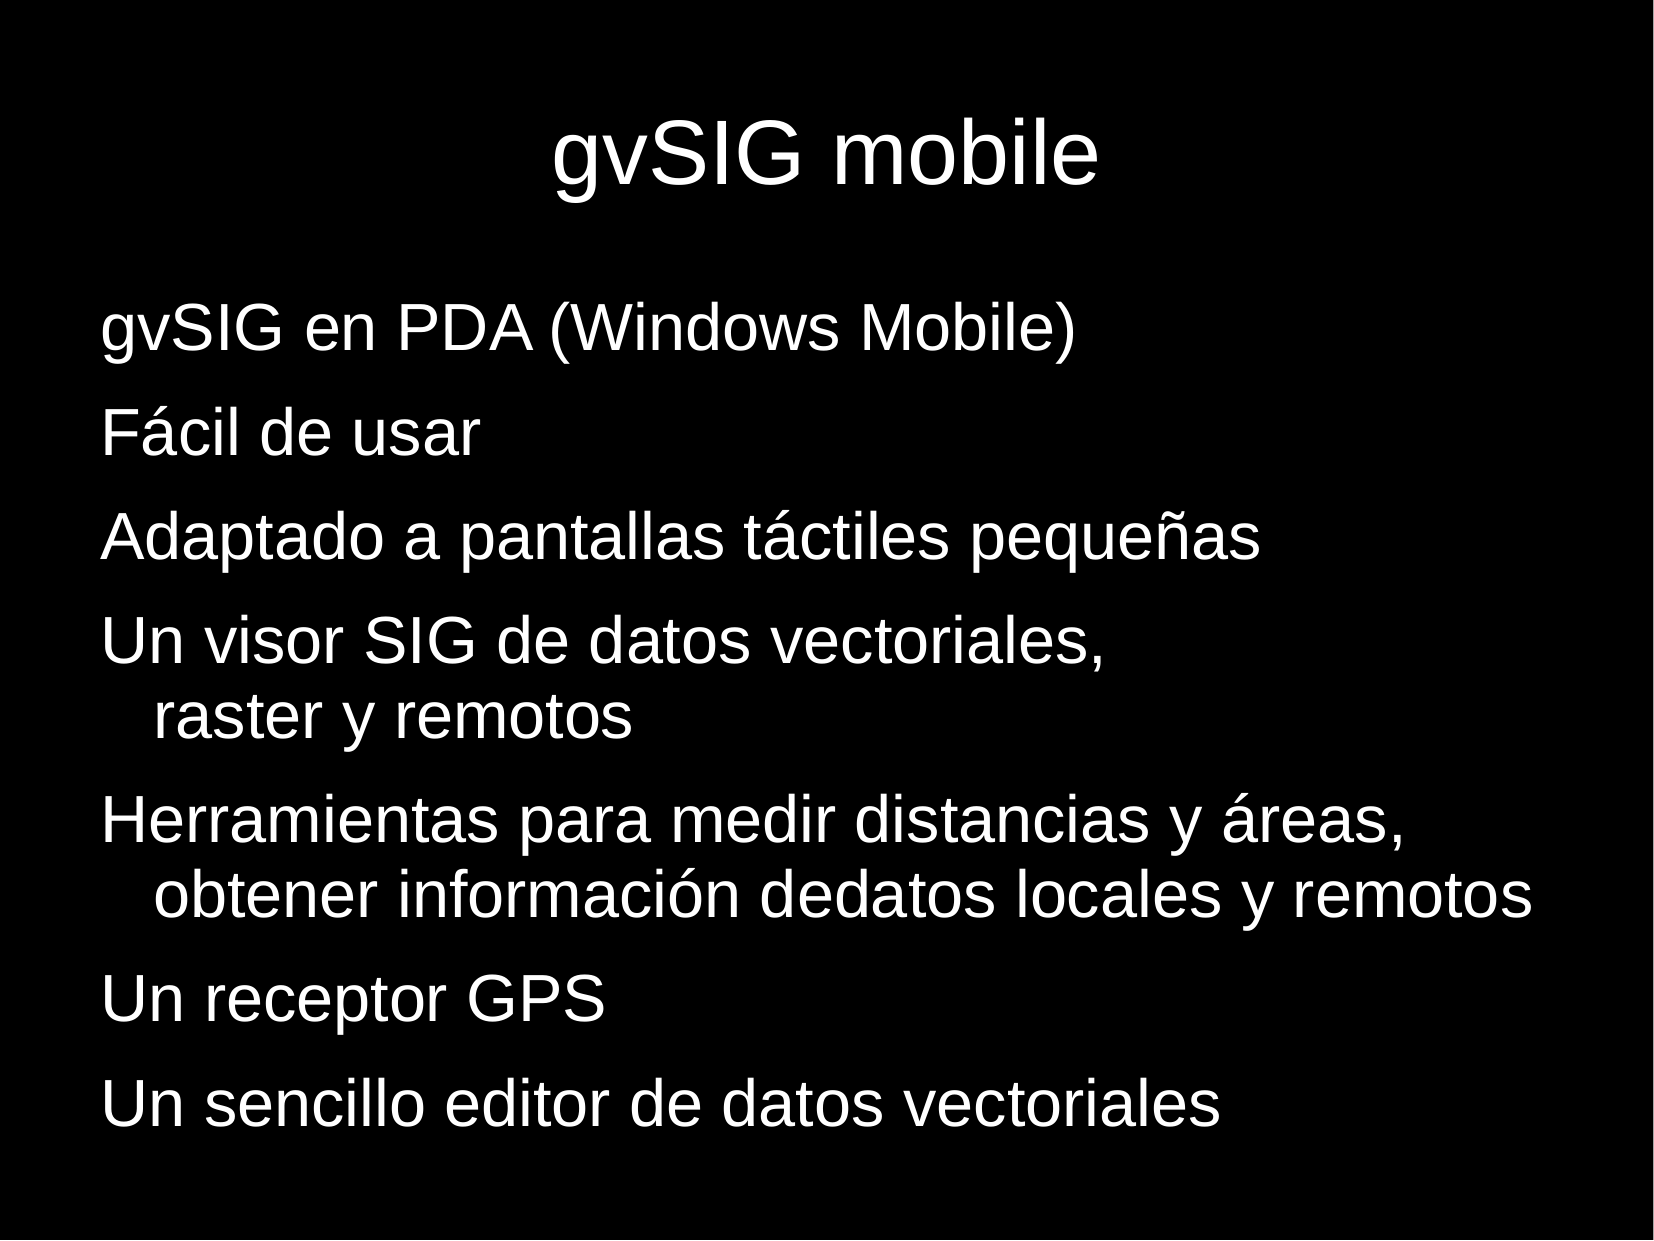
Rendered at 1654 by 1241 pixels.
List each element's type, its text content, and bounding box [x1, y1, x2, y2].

list gvSIG en PDA (Windows Mobile) Fácil de usar Adaptado a pantallas táctiles pequeñas Un visor SIG de datos vectoriales, raster y remotos Herramientas para medir distancias y áreas, obtener información dedatos locales y remotos Un receptor GPS Un sencillo editor de datos vectoriales [82, 290, 1571, 1141]
title gvSIG mobile [82, 49, 1571, 257]
